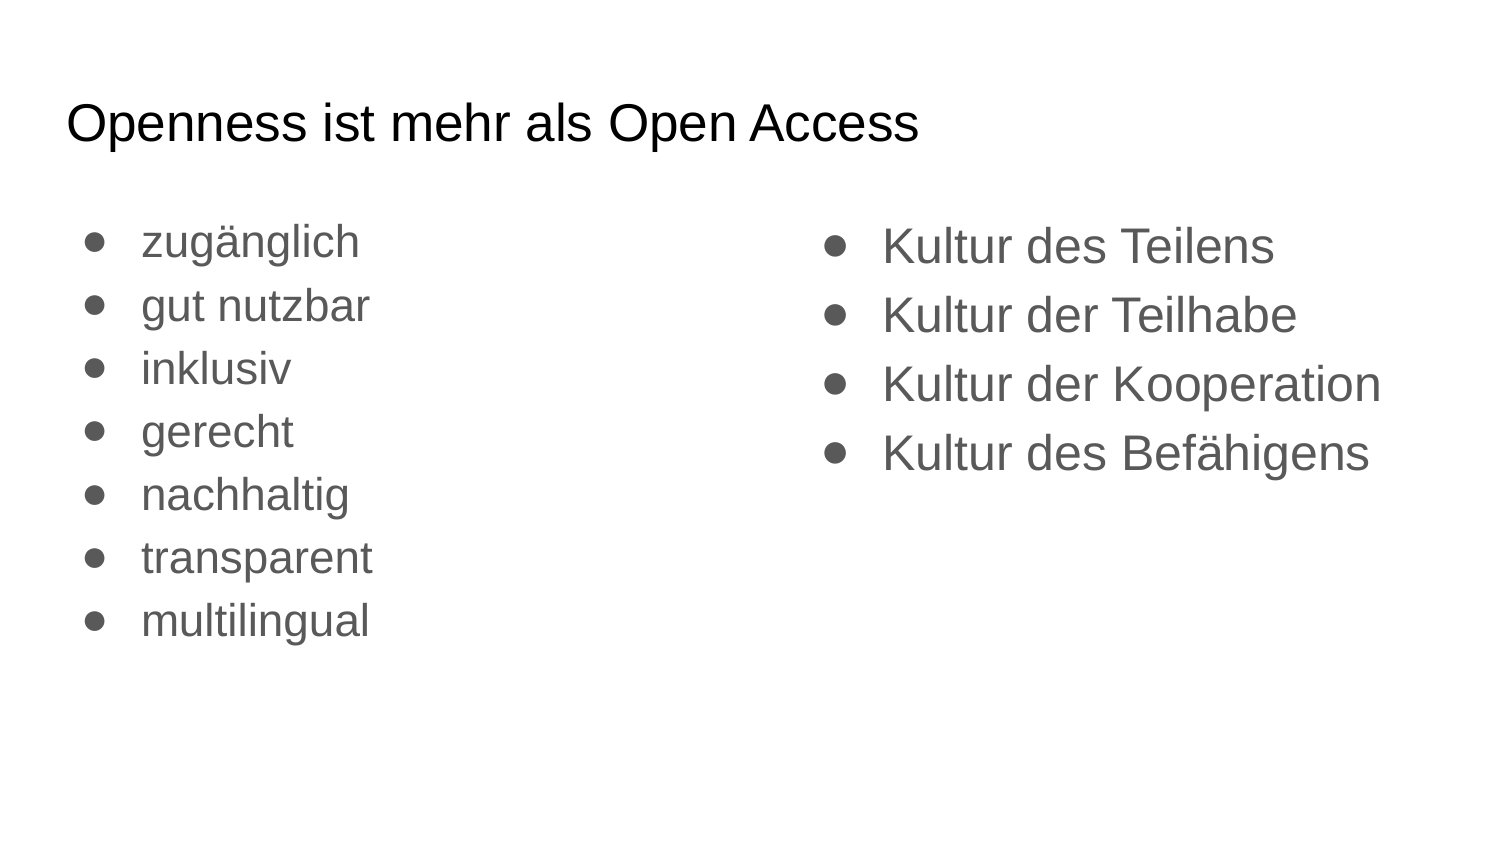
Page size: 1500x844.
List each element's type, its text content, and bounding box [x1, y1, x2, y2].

title Openness ist mehr als Open Access [51, 72, 1449, 167]
list zugänglich gut nutzbar inklusiv gerecht nachhaltig transparent multilingual [51, 189, 708, 750]
list Kultur des Teilens Kultur der Teilhabe Kultur der Kooperation Kultur des Befähigens [792, 189, 1449, 750]
